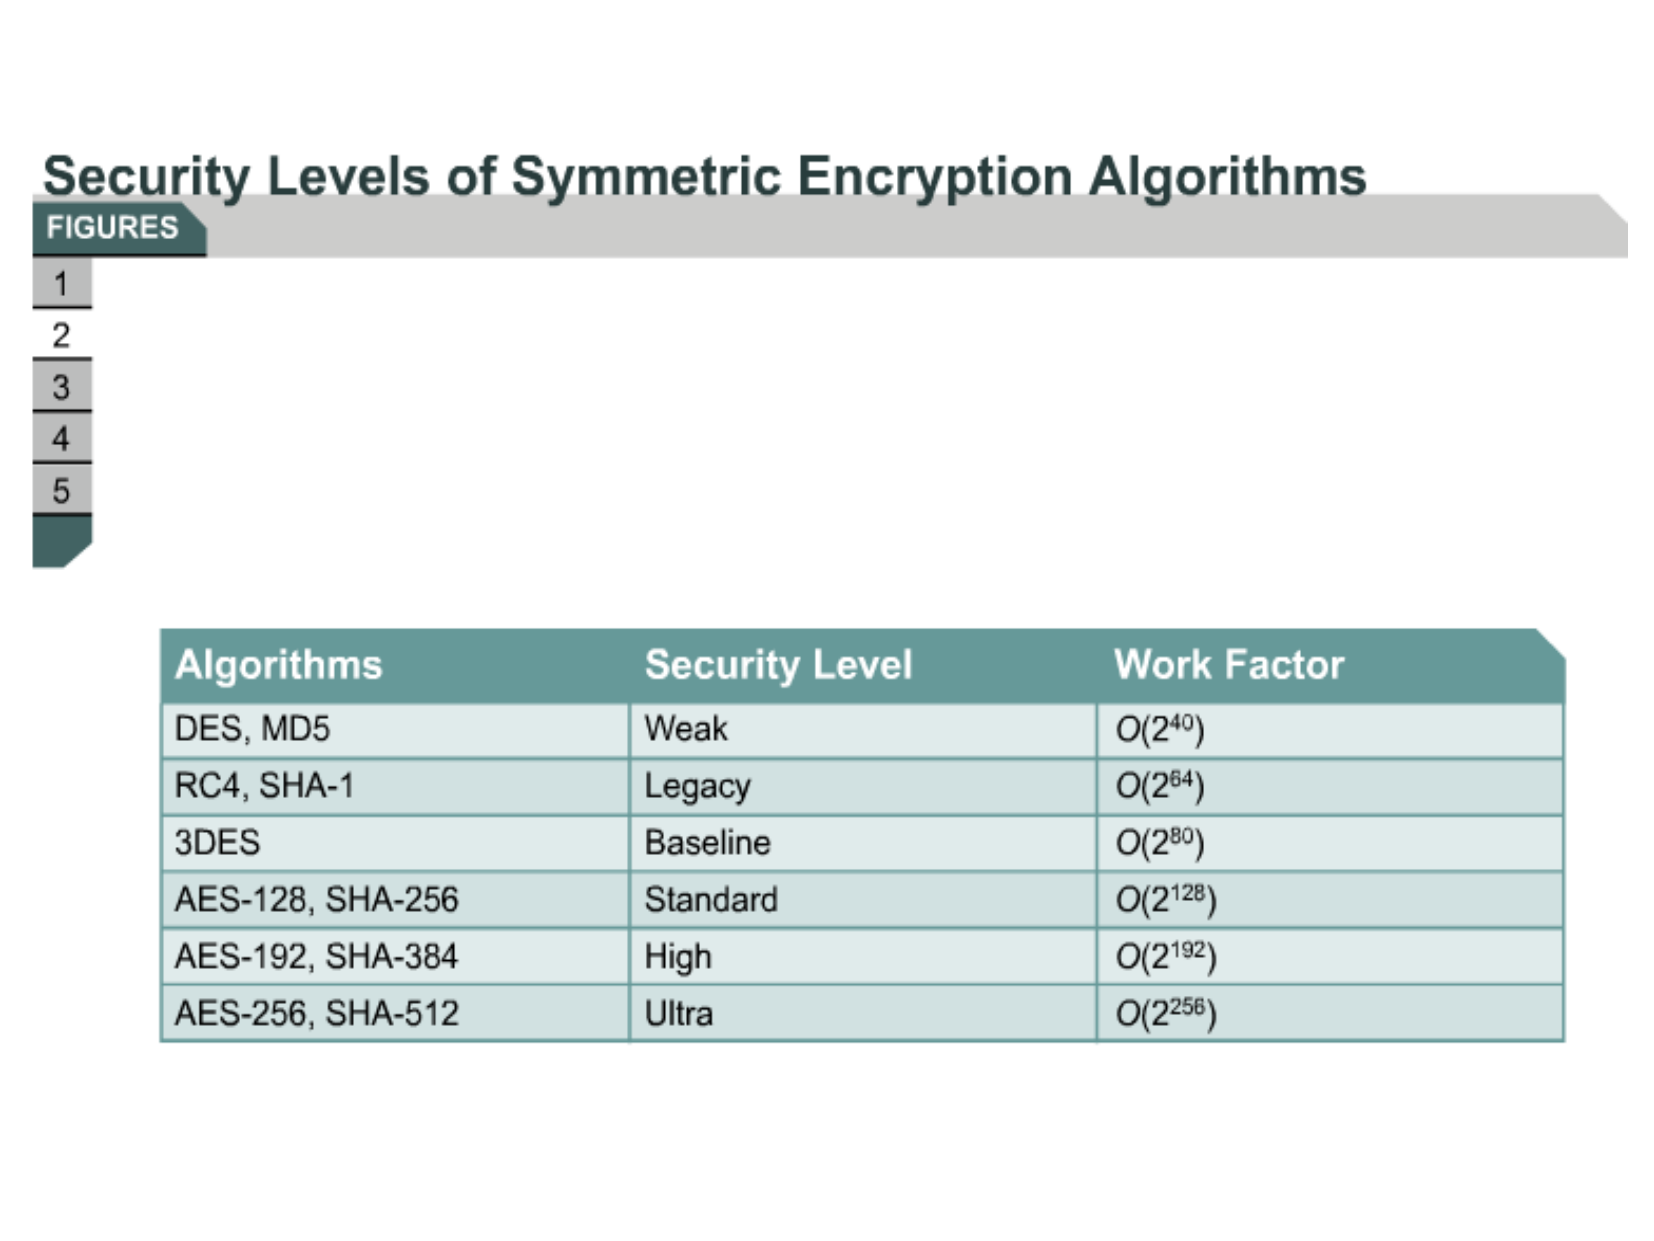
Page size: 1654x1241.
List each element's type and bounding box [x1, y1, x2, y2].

picture [29, 147, 1628, 1063]
